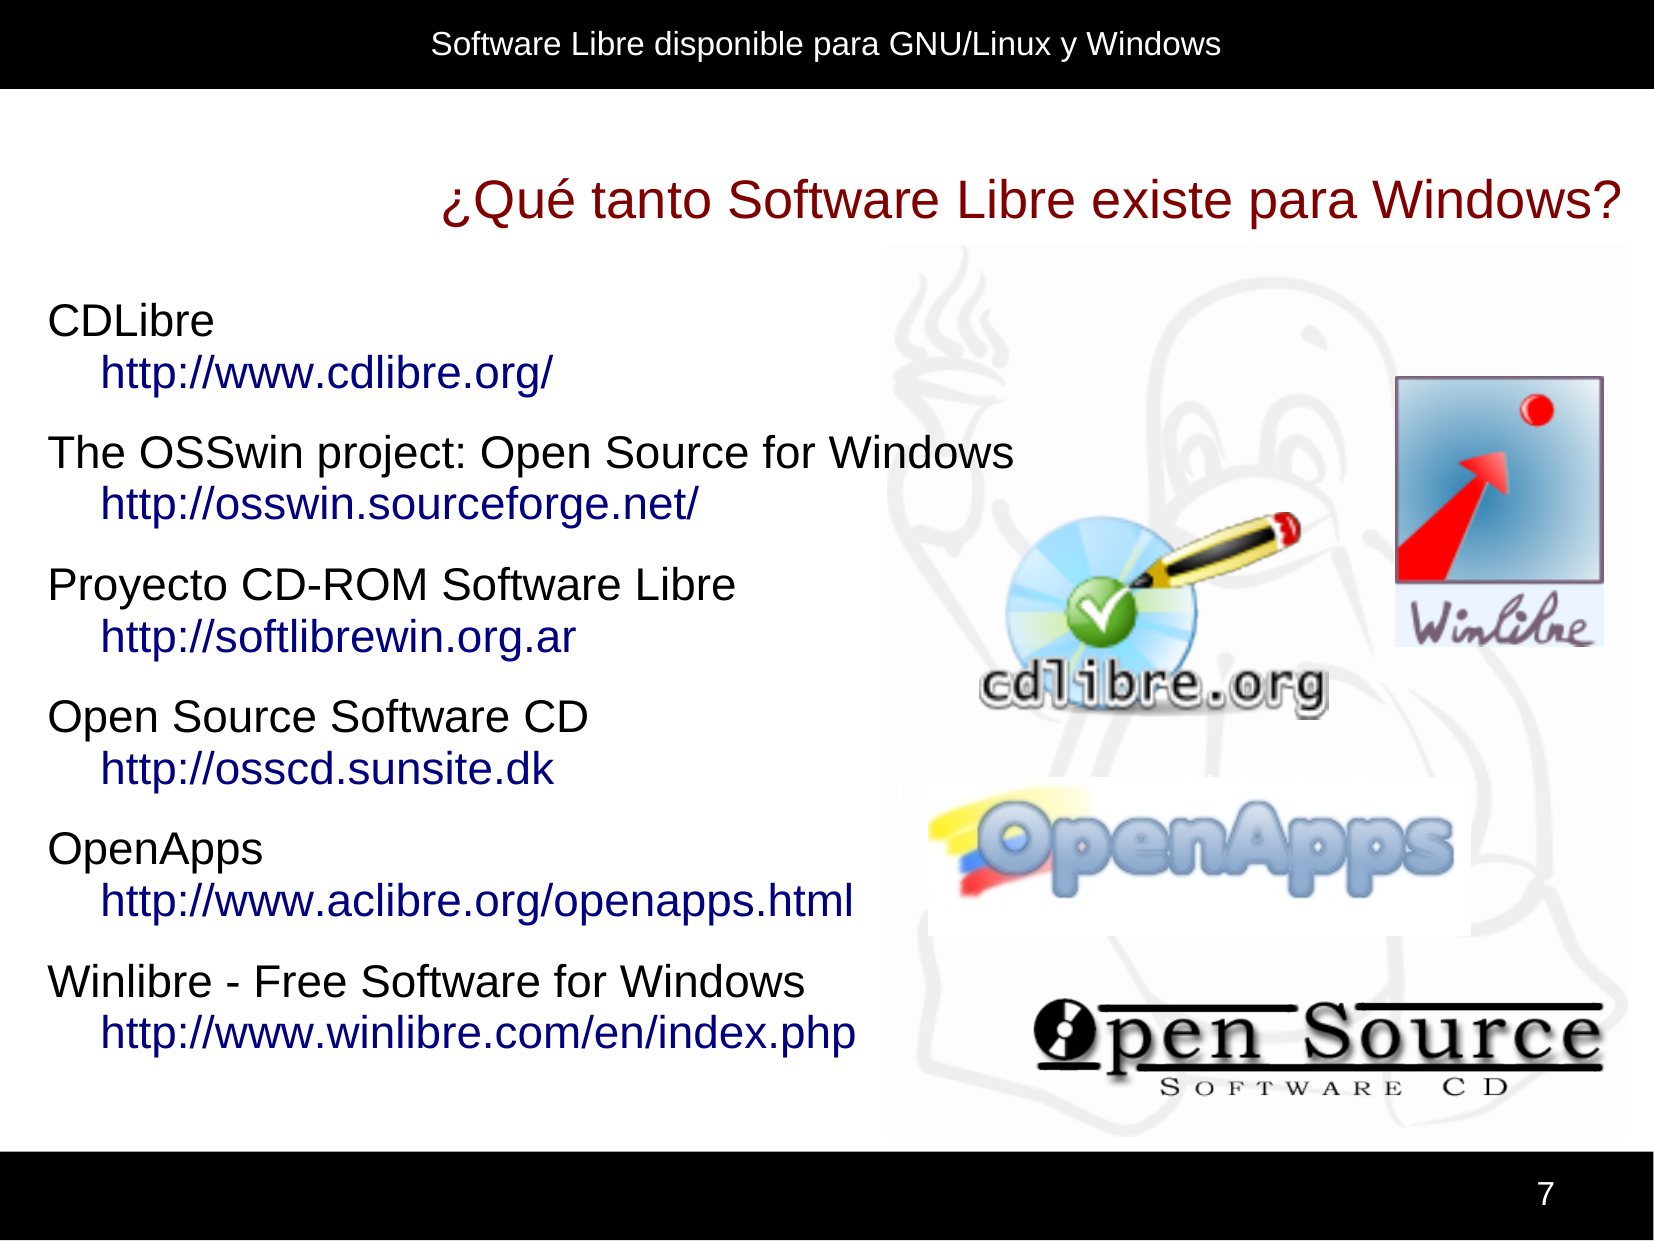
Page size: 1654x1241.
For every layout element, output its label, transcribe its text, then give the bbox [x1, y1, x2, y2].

title ¿Qué tanto Software Libre existe para Windows? [147, 147, 1625, 252]
picture [979, 512, 1329, 720]
picture [1395, 376, 1604, 647]
picture [928, 777, 1471, 936]
picture [887, 244, 1628, 1137]
text_box Software Libre disponible para GNU/Linux y Windows [0, 0, 1654, 89]
list CDLibre http://www.cdlibre.org/ The OSSwin project: Open Source for Windows http://osswin.sourceforge.net/ Proyecto CD-ROM Software Libre http://softlibrewin.org.ar Open Source Software CD http://osscd.sunsite.dk OpenApps http://www.aclibre.org/openapps.html Winlibre - Free Software for Windows http://www.winlibre.com/en/index.php [29, 295, 1625, 1122]
